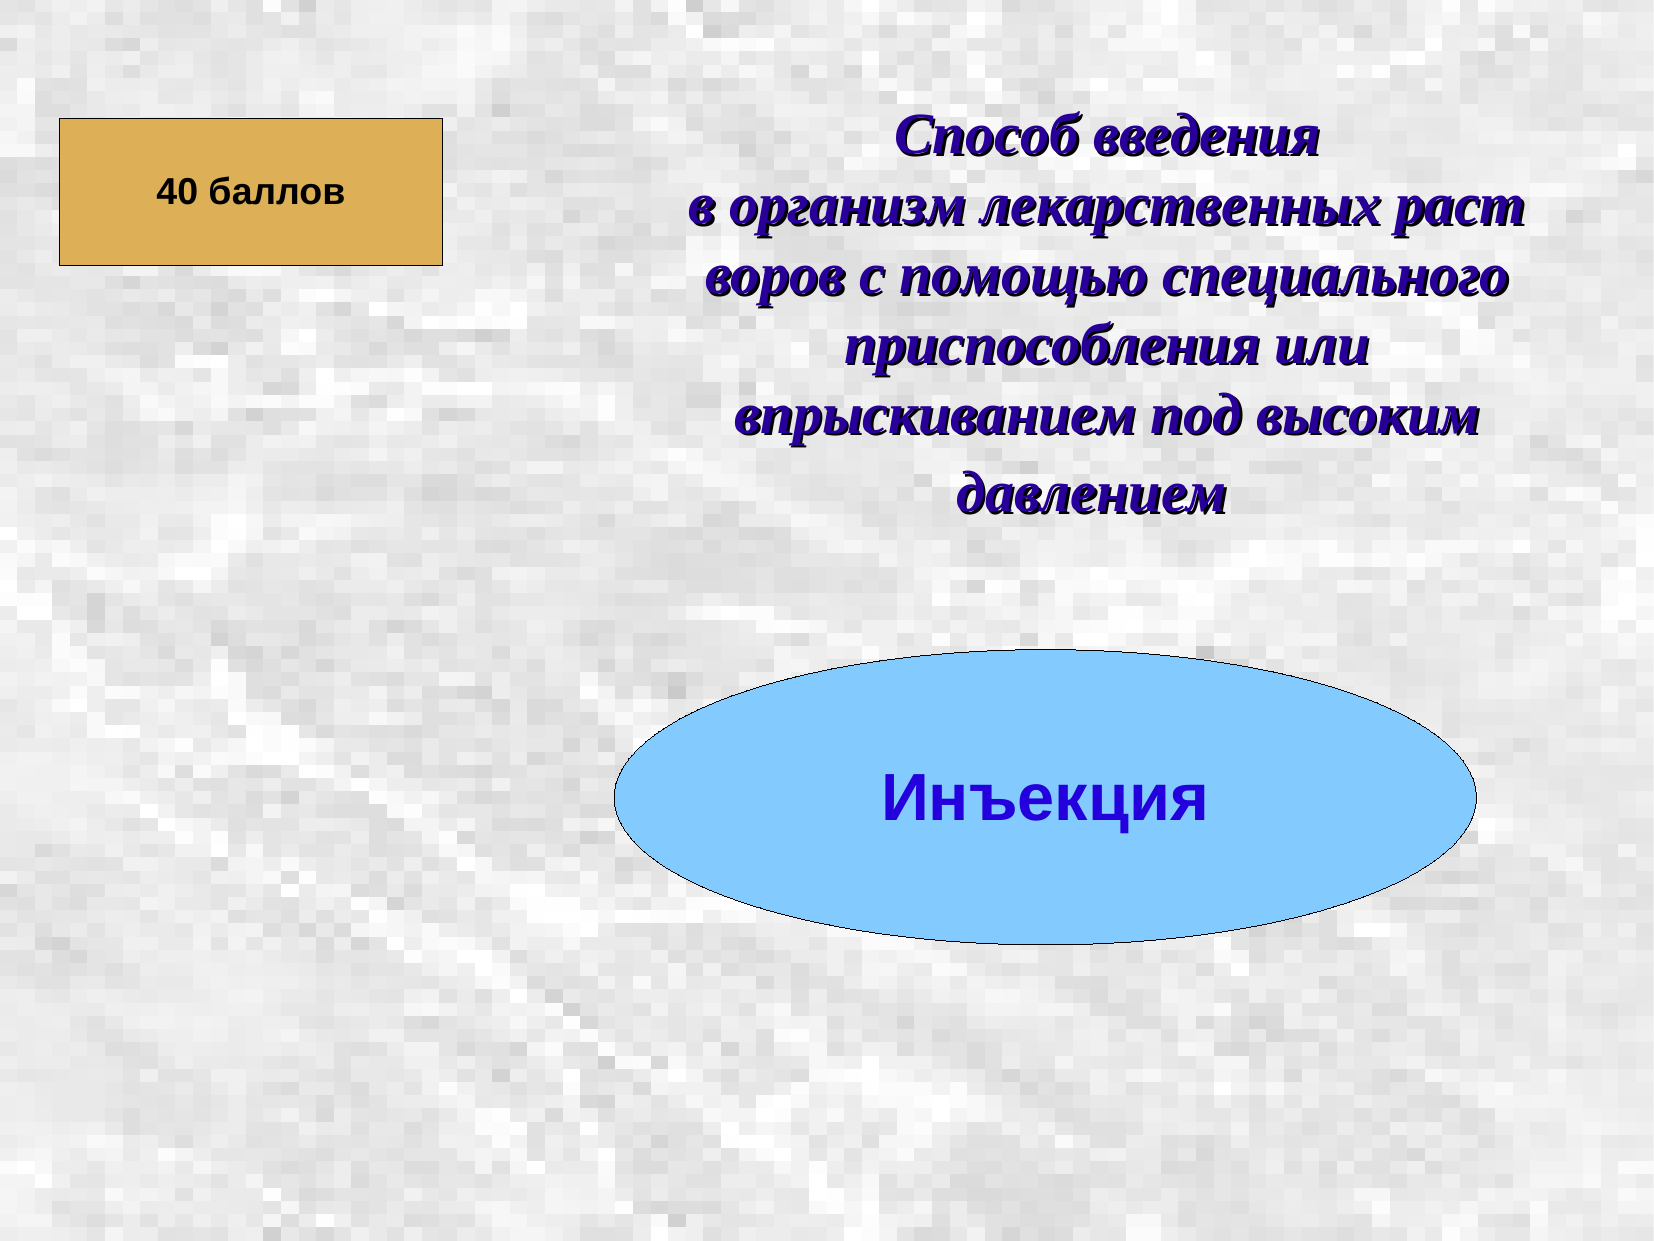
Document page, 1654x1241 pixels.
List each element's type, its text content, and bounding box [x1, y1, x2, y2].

text_box 40 баллов [59, 118, 443, 266]
title Способ введения в организм лекарственных растворов с помощью специального приспособления или впрыскиванием под высоким давлением [679, 92, 1536, 528]
text_box Инъекция [614, 649, 1477, 945]
